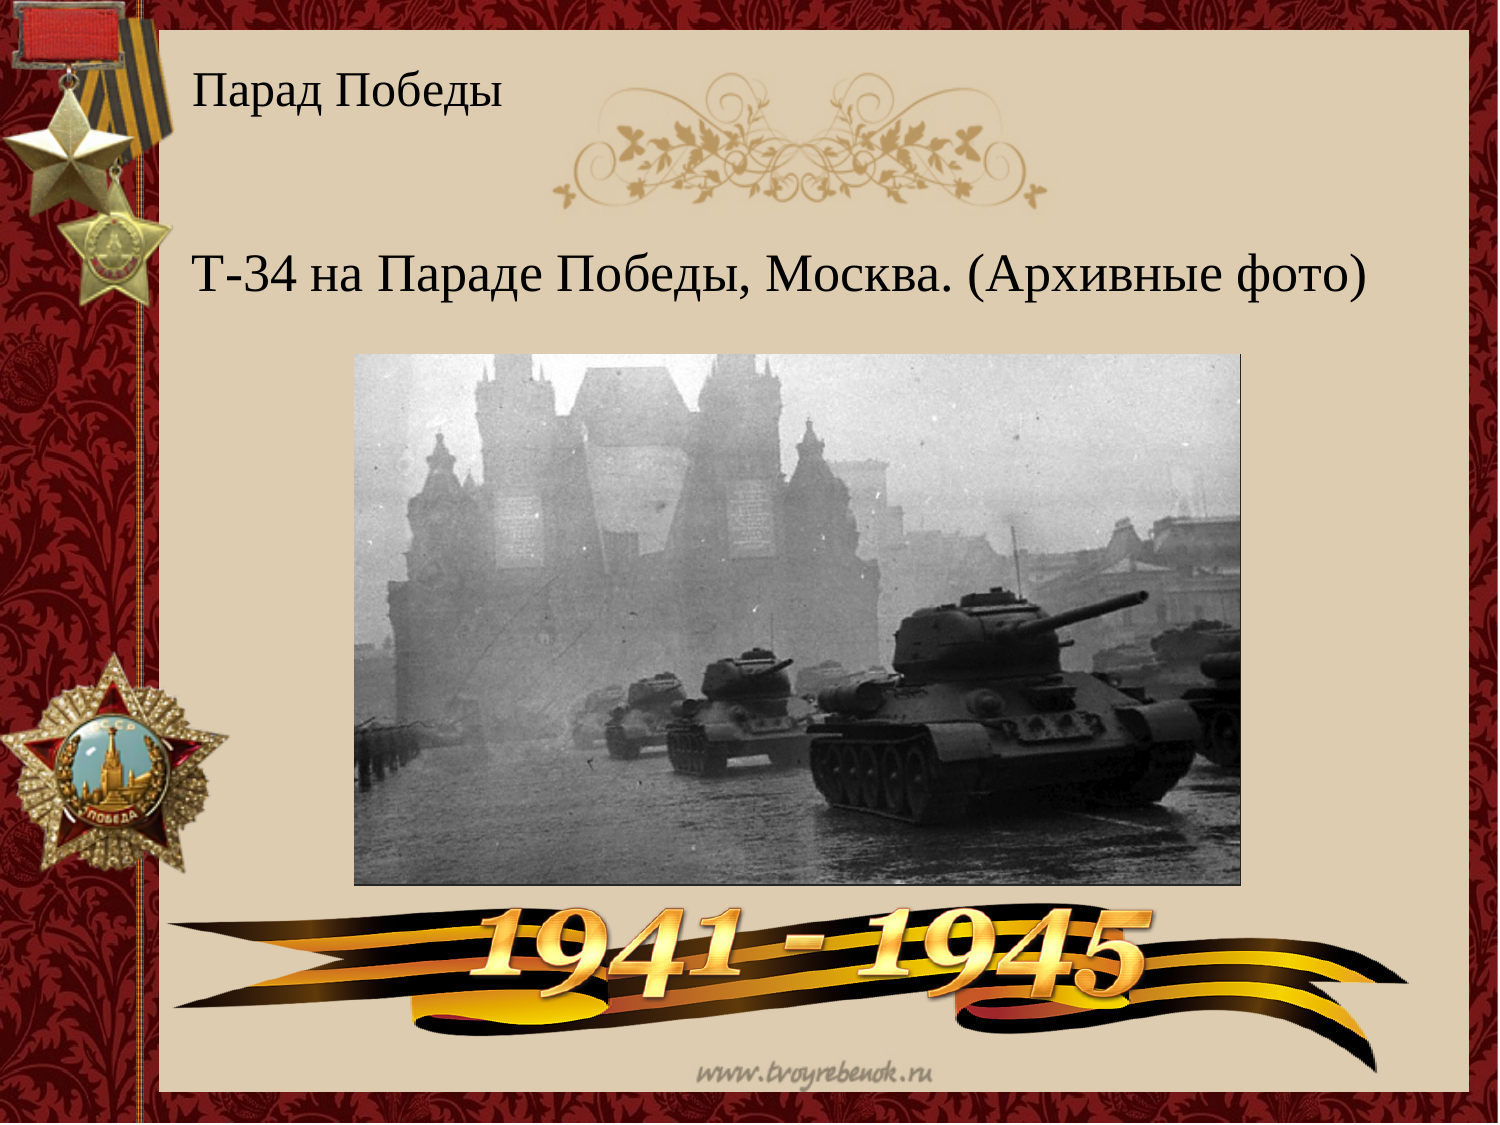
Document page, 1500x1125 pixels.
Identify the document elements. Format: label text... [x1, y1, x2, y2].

picture [0, 0, 1498, 1123]
text_box Парад Победы [177, 54, 532, 148]
title Т-34 на Параде Победы, Москва. (Архивные фото) [177, 236, 1447, 330]
